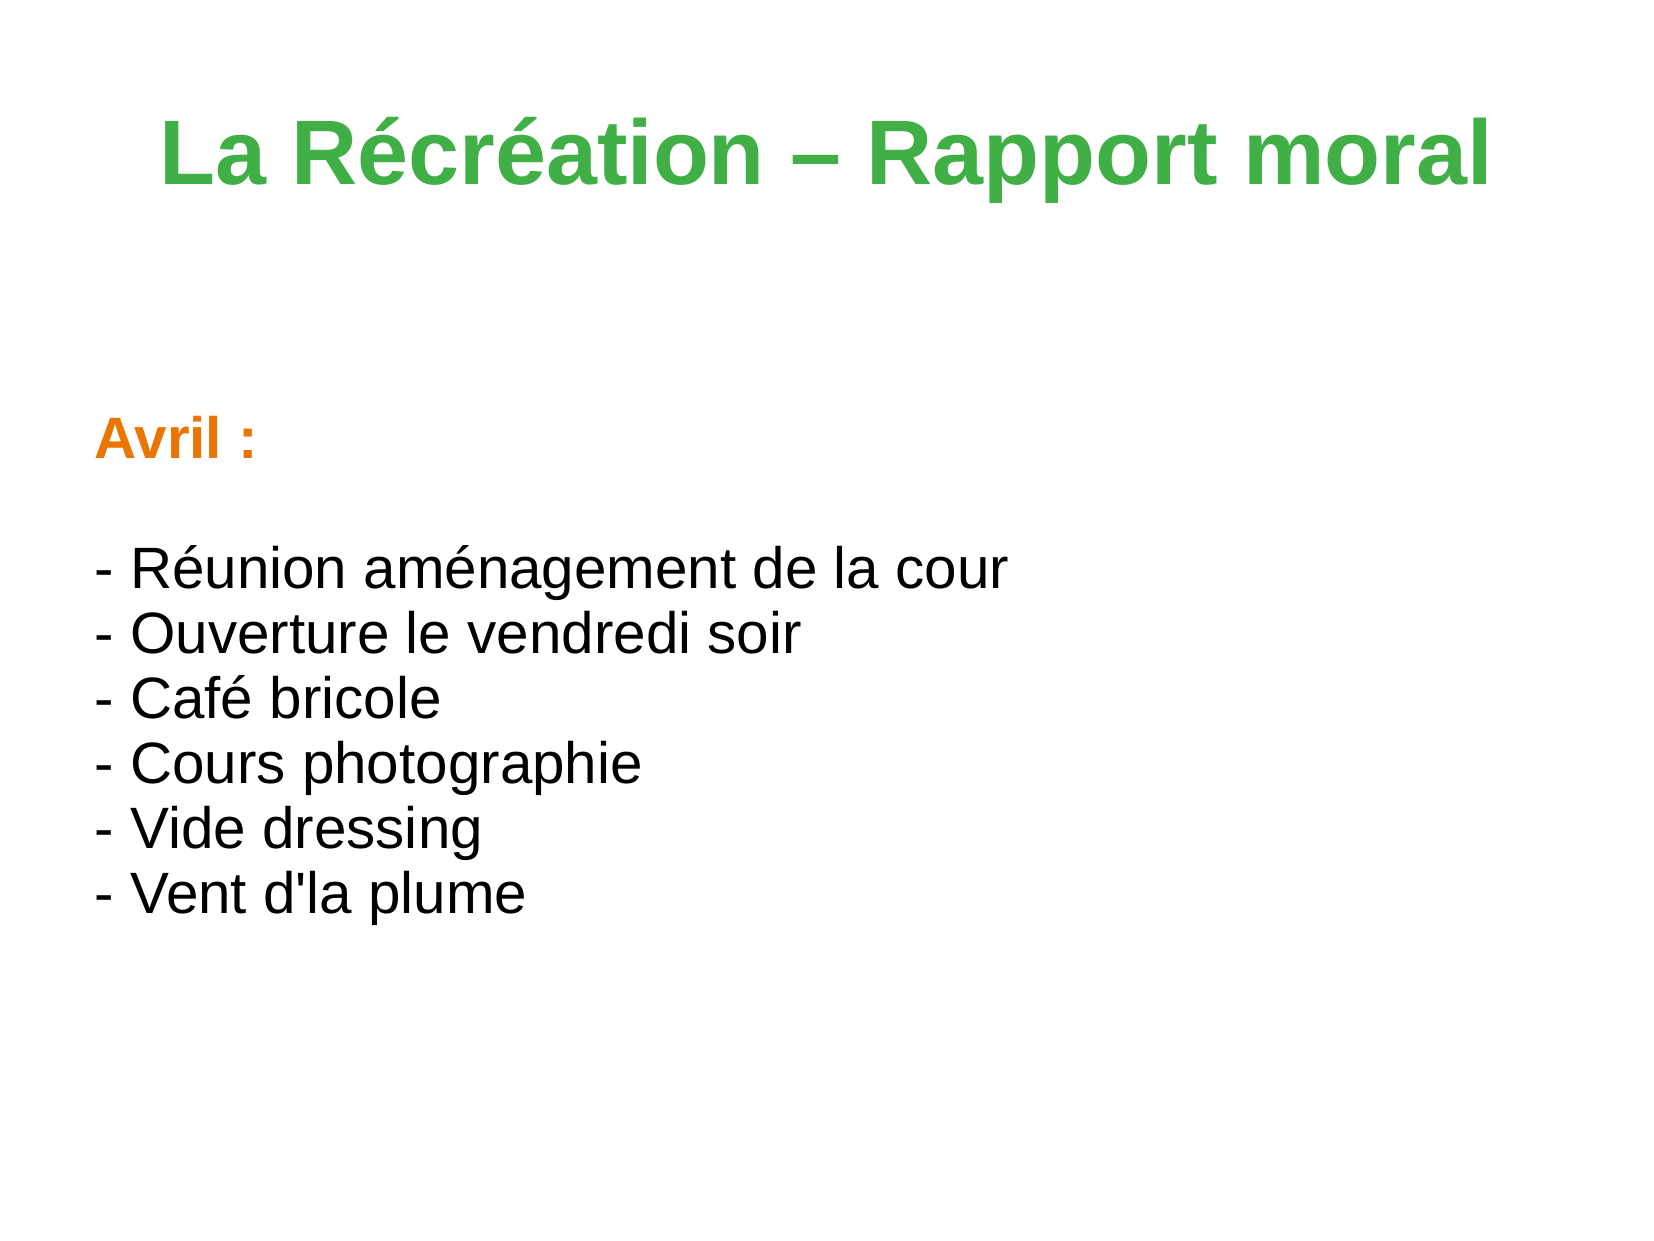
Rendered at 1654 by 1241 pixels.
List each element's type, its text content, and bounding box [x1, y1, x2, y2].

title La Récréation – Rapport moral [82, 49, 1571, 257]
subtitle Avril : - Réunion aménagement de la cour - Ouverture le vendredi soir - Café bricole - Cours photographie - Vide dressing - Vent d'la plume [94, 256, 1583, 1075]
